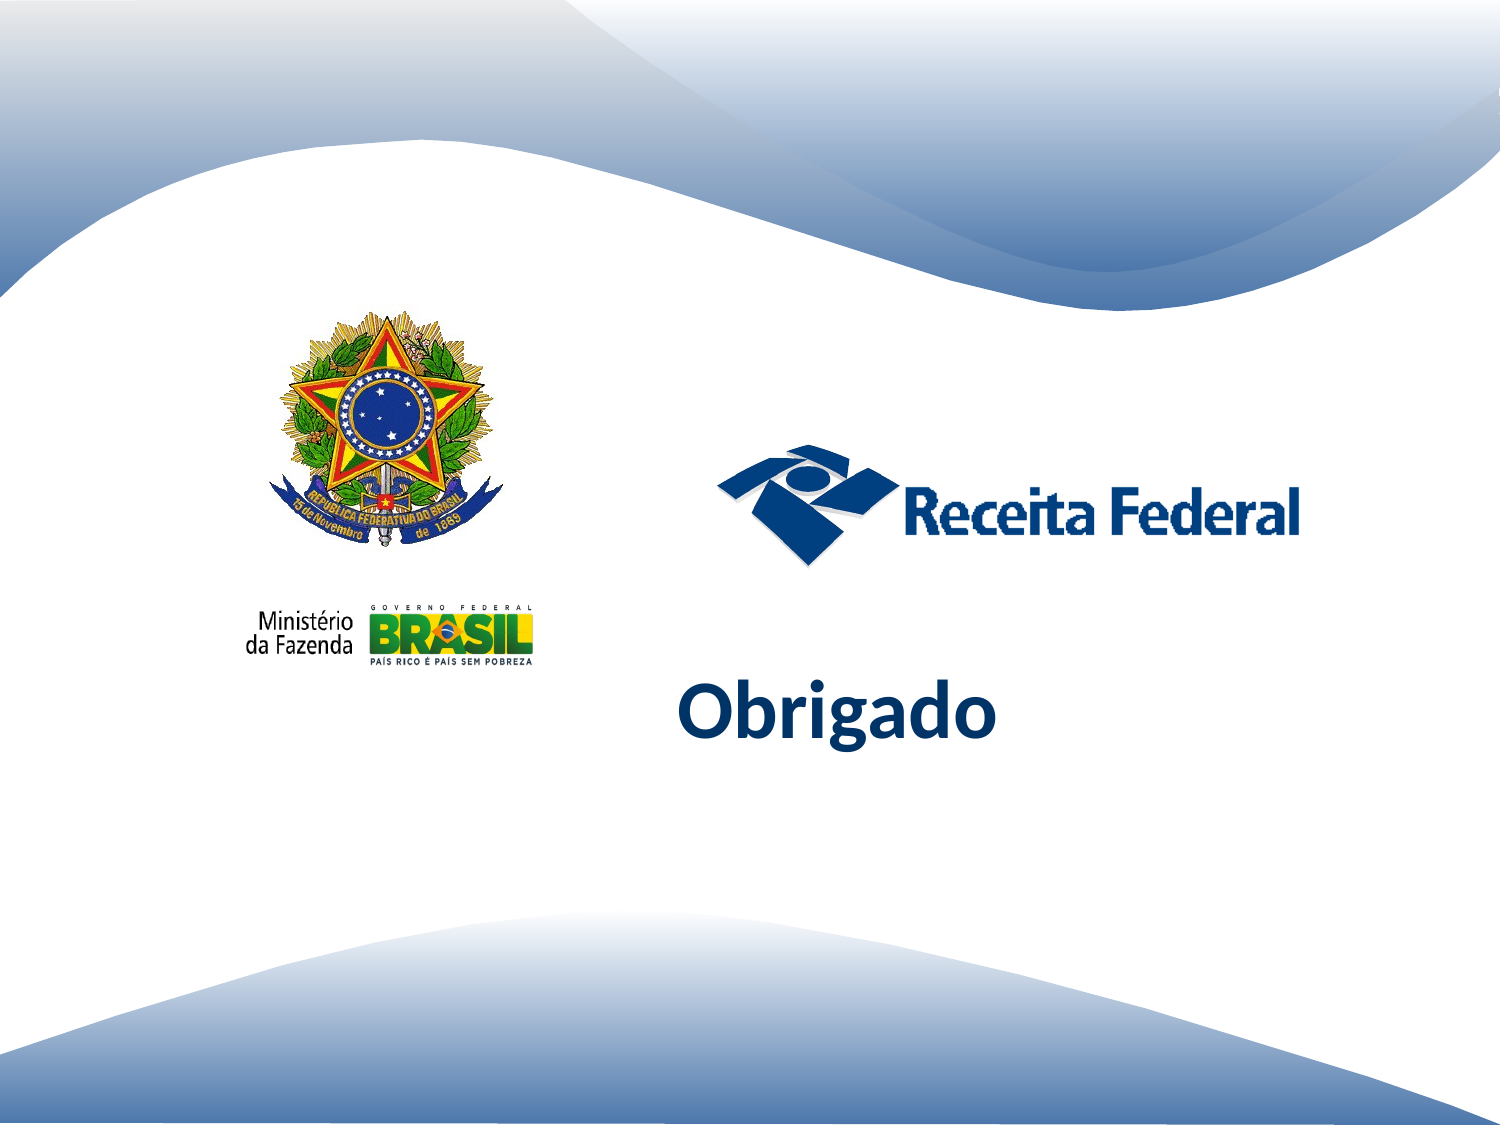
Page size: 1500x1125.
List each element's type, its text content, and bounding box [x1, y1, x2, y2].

picture [264, 304, 506, 555]
text_box [0, 910, 1500, 1125]
picture [239, 592, 545, 695]
text_box Obrigado [662, 647, 1241, 763]
picture [714, 441, 1315, 575]
text_box [0, 0, 1500, 312]
